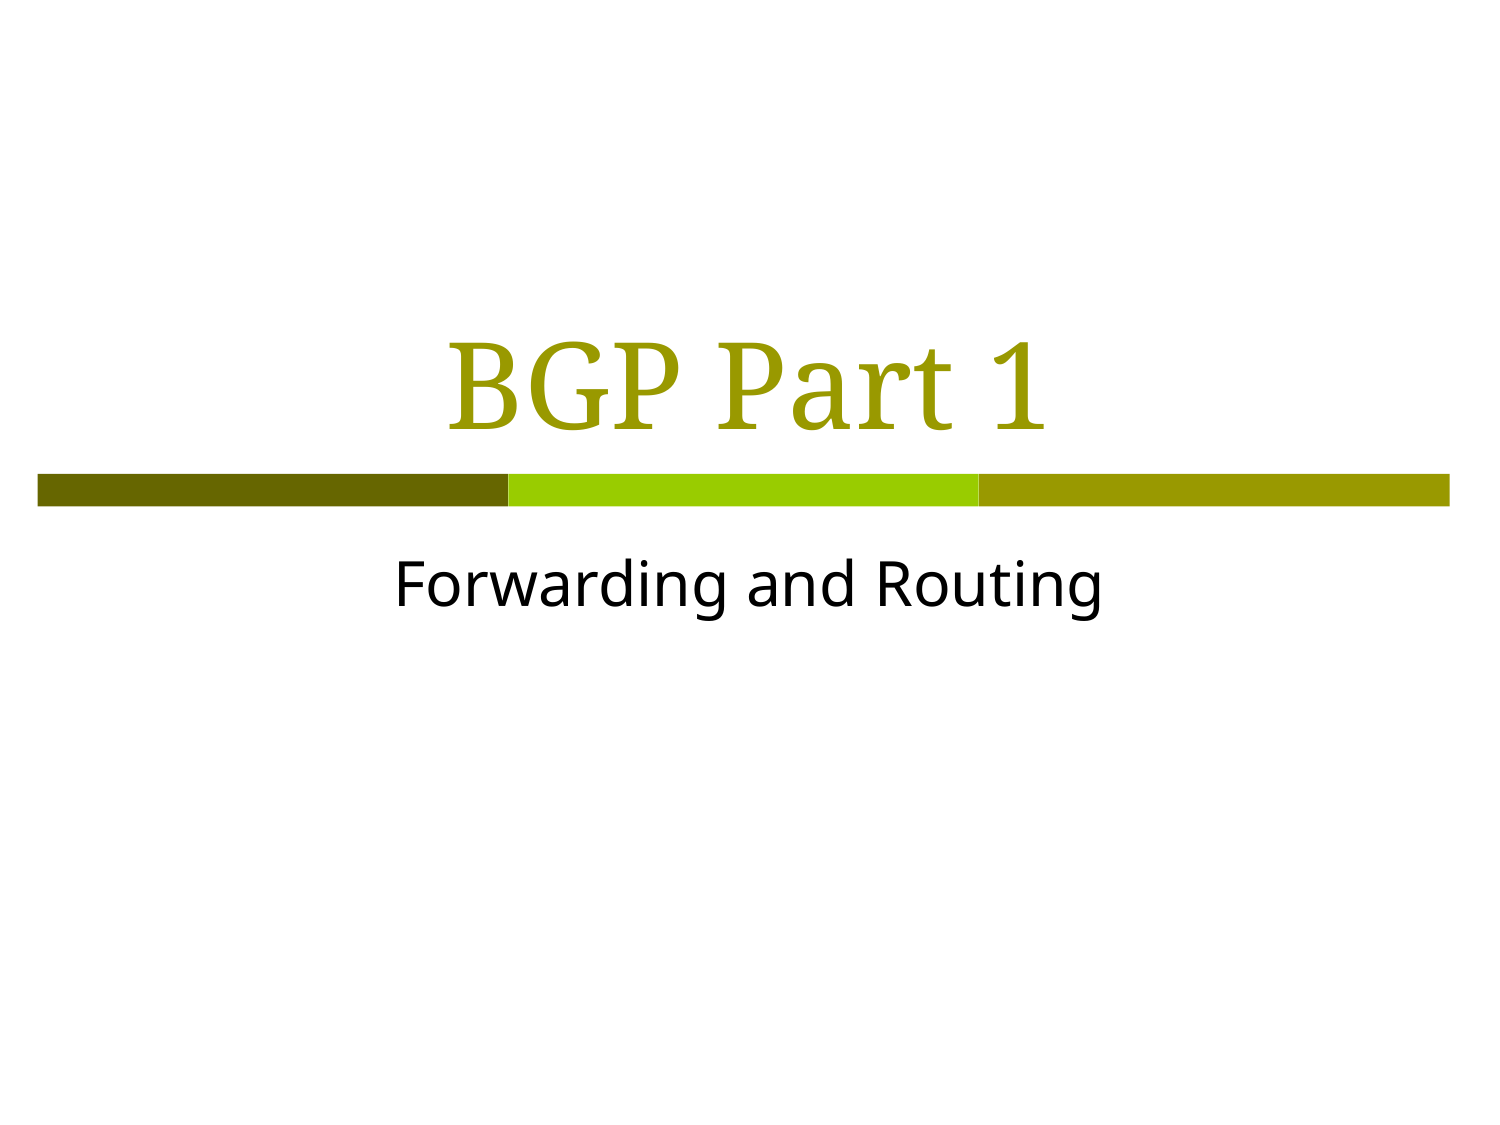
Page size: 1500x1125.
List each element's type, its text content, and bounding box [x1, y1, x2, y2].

subtitle Forwarding and Routing [225, 536, 1276, 899]
title BGP Part 1 [112, 112, 1388, 462]
